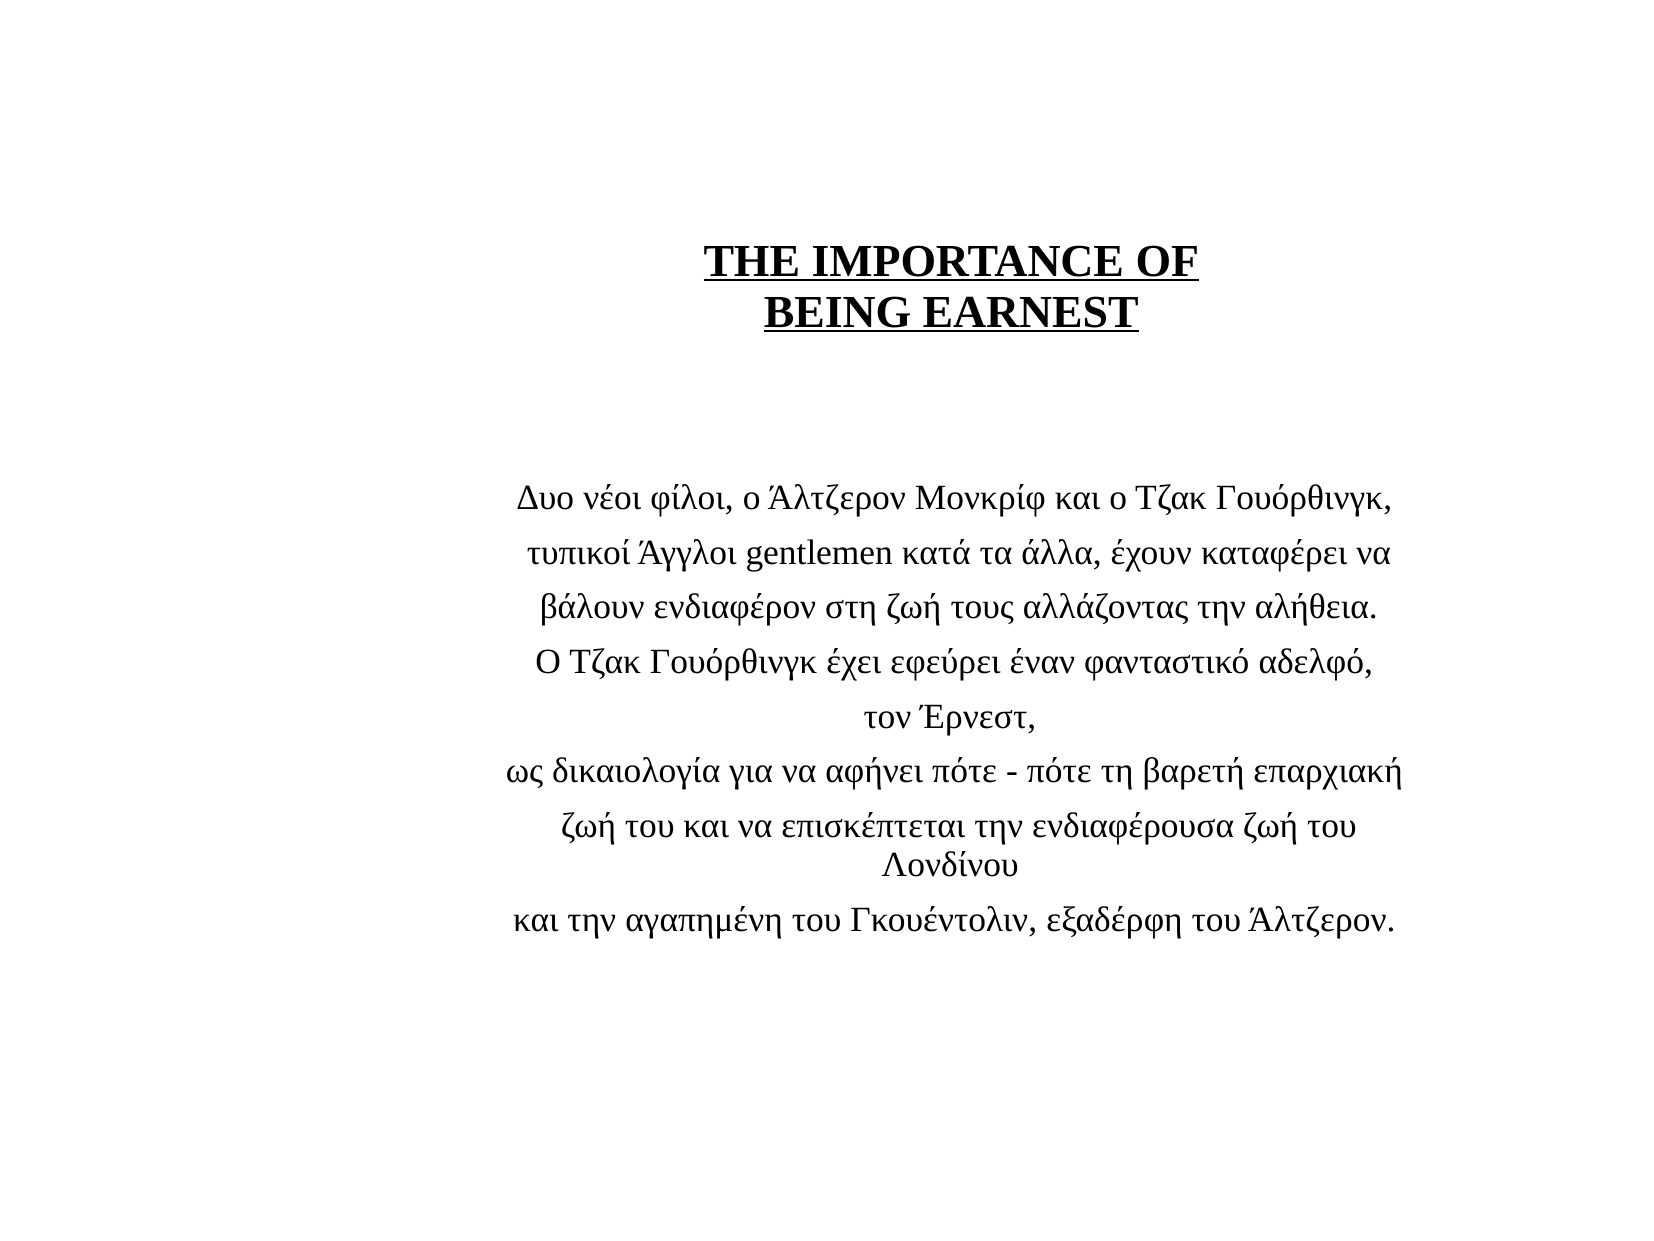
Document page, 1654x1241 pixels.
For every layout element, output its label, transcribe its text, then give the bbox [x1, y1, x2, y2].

list Δυο νέοι φίλοι, ο Άλτζερον Μονκρίφ και ο Τζακ Γουόρθινγκ, τυπικοί Άγγλοι gentlemen κατά τα άλλα, έχουν καταφέρει να βάλουν ενδιαφέρον στη ζωή τους αλλάζοντας την αλήθεια. Ο Τζακ Γουόρθινγκ έχει εφεύρει έναν φανταστικό αδελφό, τον Έρνεστ, ως δικαιολογία για να αφήνει πότε - πότε τη βαρετή επαρχιακή ζωή του και να επισκέπτεται την ενδιαφέρουσα ζωή του Λονδίνου και την αγαπημένη του Γκουέντολιν, εξαδέρφη του Άλτζερον. [413, 153, 1406, 945]
